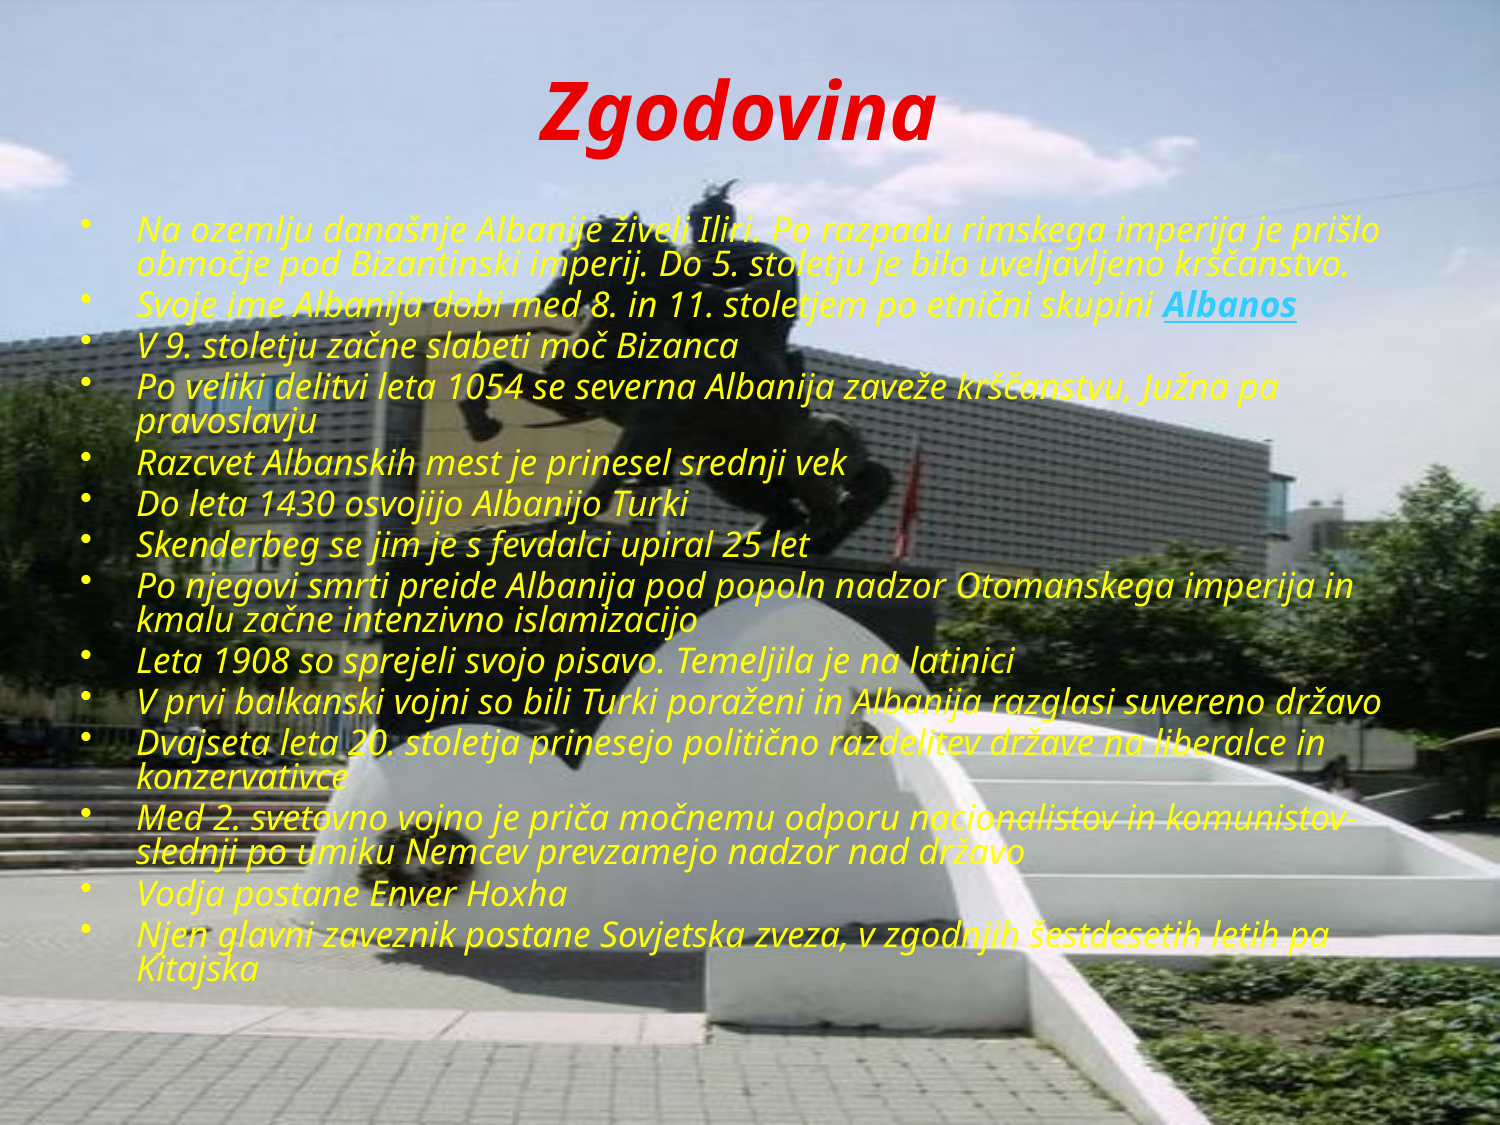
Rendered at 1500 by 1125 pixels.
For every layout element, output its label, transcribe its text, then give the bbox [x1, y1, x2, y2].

list Na ozemlju današnje Albanije živeli Iliri. Po razpadu rimskega imperija je prišlo območje pod Bizantinski imperij. Do 5. stoletju je bilo uveljavljeno krščanstvo. Svoje ime Albanija dobi med 8. in 11. stoletjem po etnični skupini Albanos V 9. stoletju začne slabeti moč Bizanca Po veliki delitvi leta 1054 se severna Albanija zaveže krščanstvu, Južna pa pravoslavju Razcvet Albanskih mest je prinesel srednji vek Do leta 1430 osvojijo Albanijo Turki Skenderbeg se jim je s fevdalci upiral 25 let Po njegovi smrti preide Albanija pod popoln nadzor Otomanskega imperija in kmalu začne intenzivno islamizacijo Leta 1908 so sprejeli svojo pisavo. Temeljila je na latinici V prvi balkanski vojni so bili Turki poraženi in Albanija razglasi suvereno državo Dvajseta leta 20. stoletja prinesejo politično razdelitev države na liberalce in konzervativce Med 2. svetovno vojno je priča močnemu odporu nacionalistov in komunistov- slednji po umiku Nemcev prevzamejo nadzor nad državo Vodja postane Enver Hoxha Njen glavni zaveznik postane Sovjetska zveza, v zgodnjih šestdesetih letih pa Kitajska [64, 208, 1415, 1047]
picture [0, 0, 1500, 1125]
title Zgodovina [64, 19, 1415, 197]
